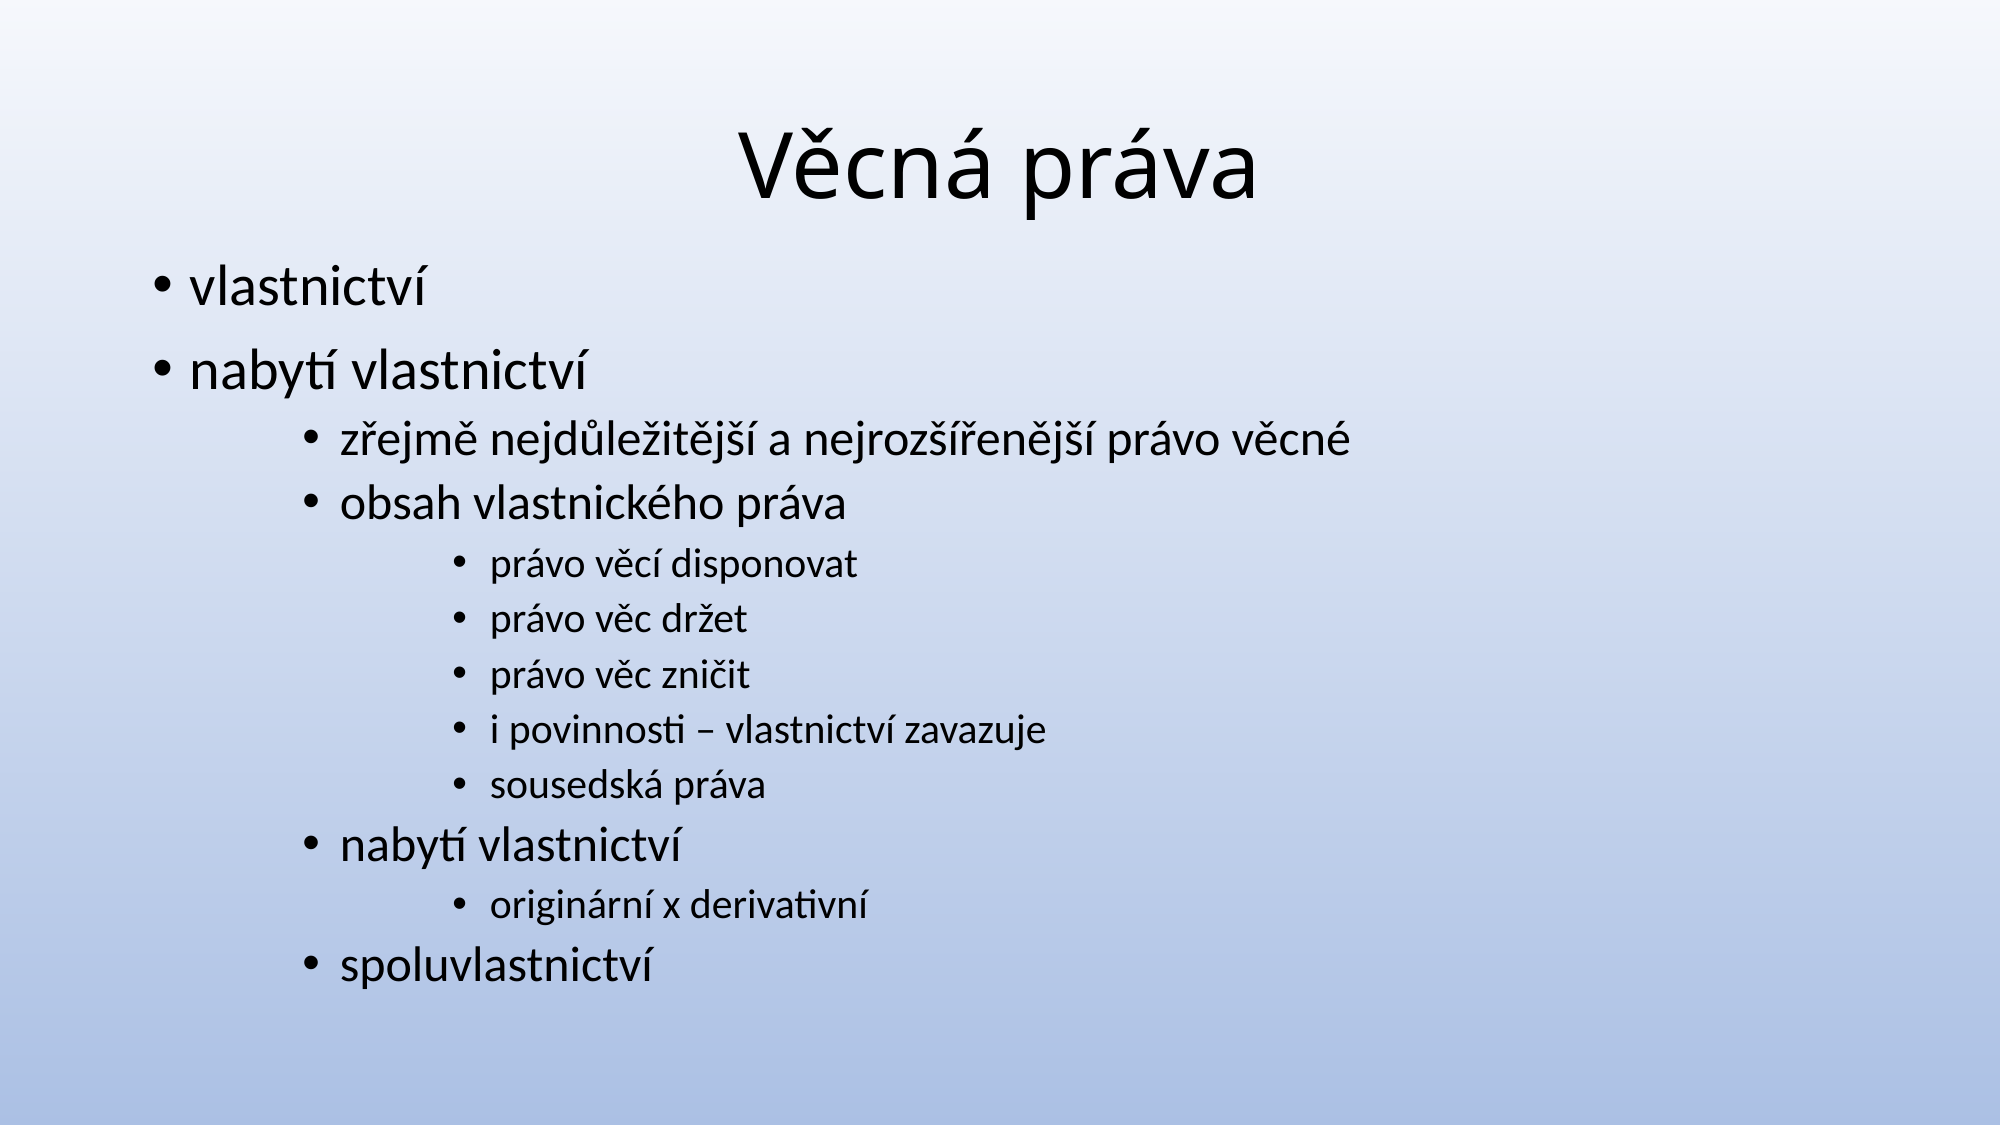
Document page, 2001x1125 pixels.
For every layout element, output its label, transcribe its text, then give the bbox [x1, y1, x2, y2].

list vlastnictví nabytí vlastnictví zřejmě nejdůležitější a nejrozšířenější právo věcné obsah vlastnického práva právo věcí disponovat právo věc držet právo věc zničit i povinnosti – vlastnictví zavazuje sousedská práva nabytí vlastnictví originární x derivativní spoluvlastnictví [137, 247, 1807, 1041]
title Věcná práva [137, 59, 1863, 278]
